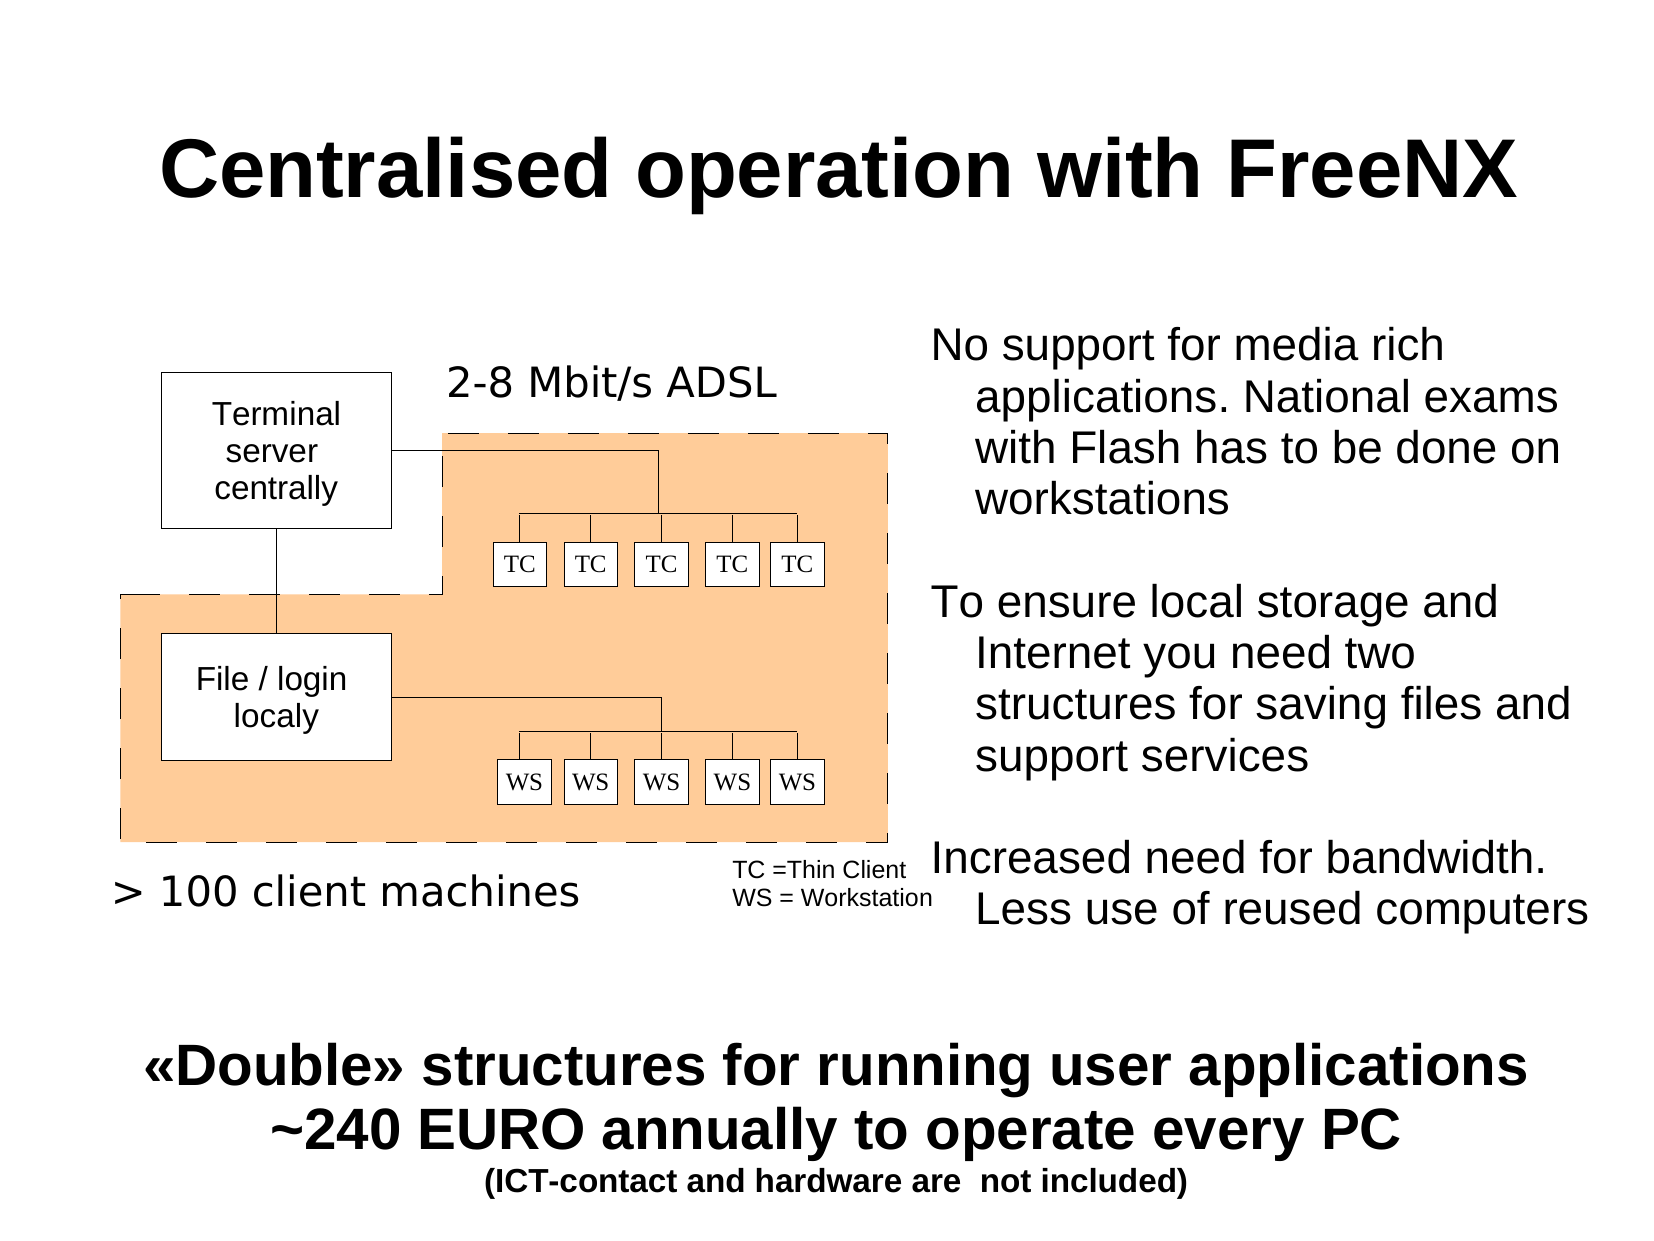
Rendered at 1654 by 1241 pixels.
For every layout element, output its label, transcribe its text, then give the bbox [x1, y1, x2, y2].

text_box WS [770, 759, 825, 805]
text_box TC [634, 542, 689, 587]
text_box TC [705, 542, 760, 587]
text_box TC [493, 542, 547, 587]
text_box «Double» structures for running user applications ~240 EURO annually to operate every PC (ICT-contact and hardware are not included) [55, 1032, 1618, 1226]
text_box > 100 client machines [110, 867, 732, 932]
text_box Terminal server centrally [161, 372, 392, 529]
text_box [120, 433, 888, 843]
text_box TC [564, 542, 618, 587]
text_box WS [705, 759, 760, 805]
text_box WS [634, 759, 689, 805]
text_box WS [497, 759, 552, 805]
text_box WS [564, 759, 618, 805]
text_box File / login localy [161, 633, 392, 761]
text_box No support for media rich applications. National exams with Flash has to be done on workstations To ensure local storage and Internet you need two structures for saving files and support services Increased need for bandwidth. Less use of reused computers [930, 319, 1595, 935]
text_box 2-8 Mbit/s ADSL [445, 358, 842, 412]
title Centralised operation with FreeNX [68, 84, 1611, 259]
text_box TC [770, 542, 825, 587]
text_box TC =Thin Client WS = Workstation [732, 856, 947, 931]
